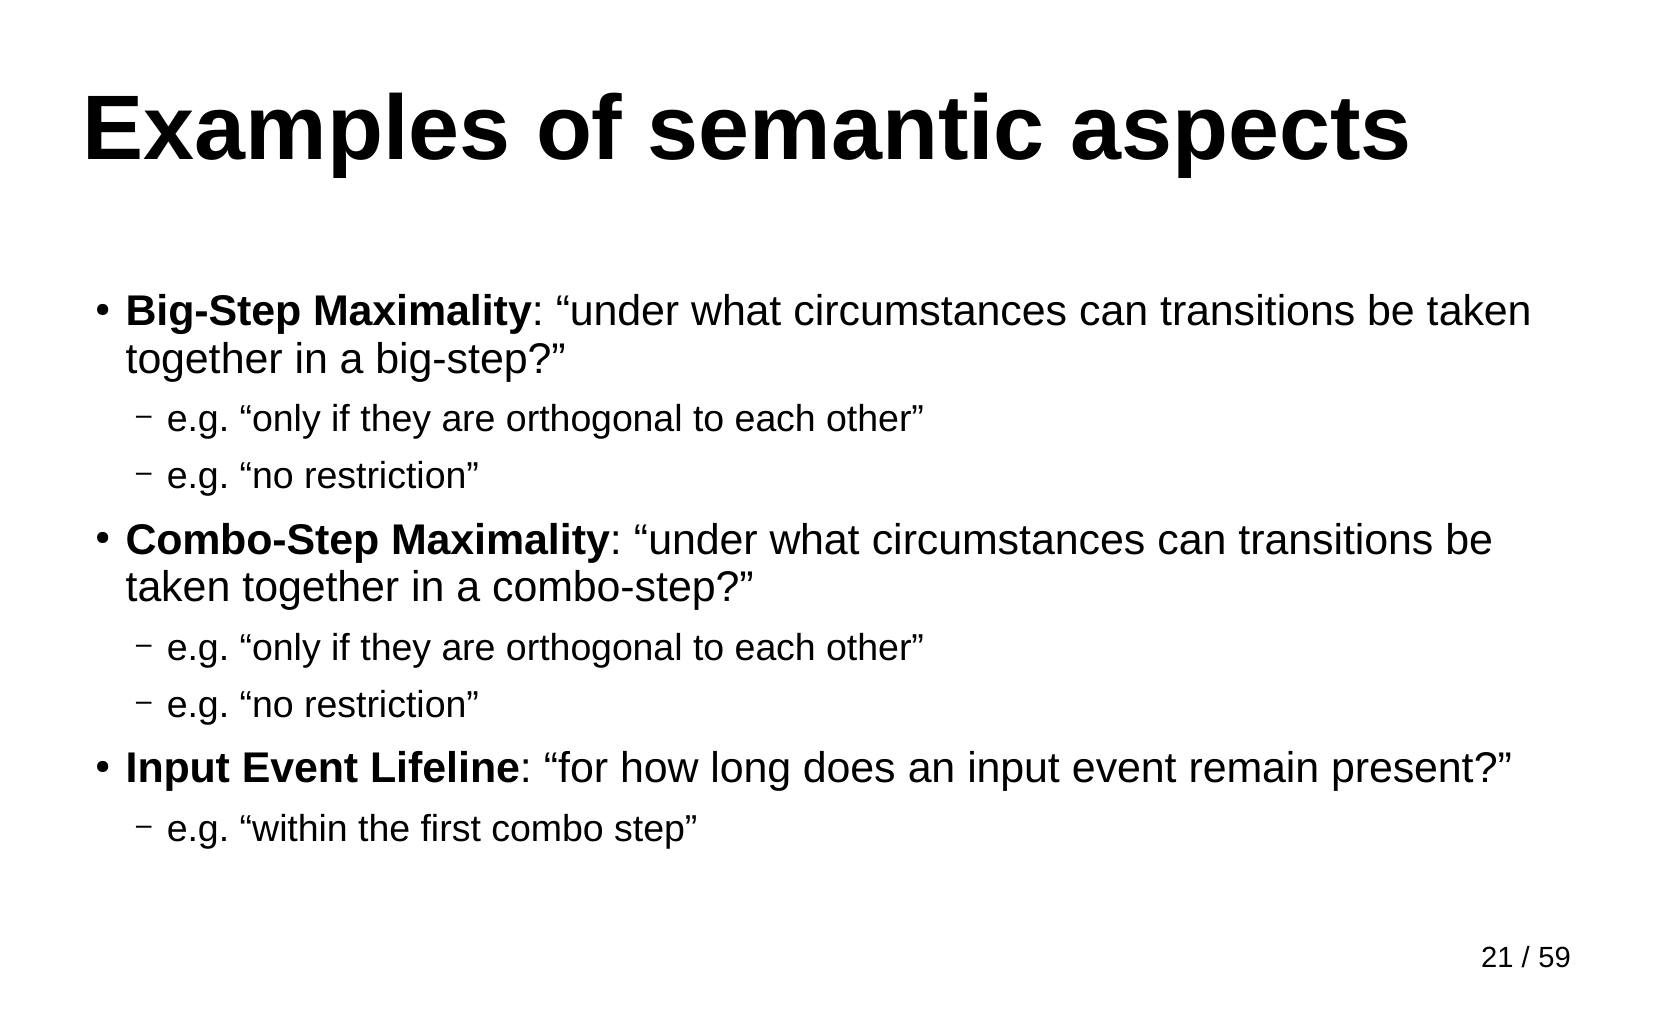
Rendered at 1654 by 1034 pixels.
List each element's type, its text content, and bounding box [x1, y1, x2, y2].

title Examples of semantic aspects [82, 41, 1571, 214]
list Big-Step Maximality: “under what circumstances can transitions be taken together in a big-step?” e.g. “only if they are orthogonal to each other” e.g. “no restriction” Combo-Step Maximality: “under what circumstances can transitions be taken together in a combo-step?” e.g. “only if they are orthogonal to each other” e.g. “no restriction” Input Event Lifeline: “for how long does an input event remain present?” e.g. “within the first combo step” [84, 286, 1573, 851]
